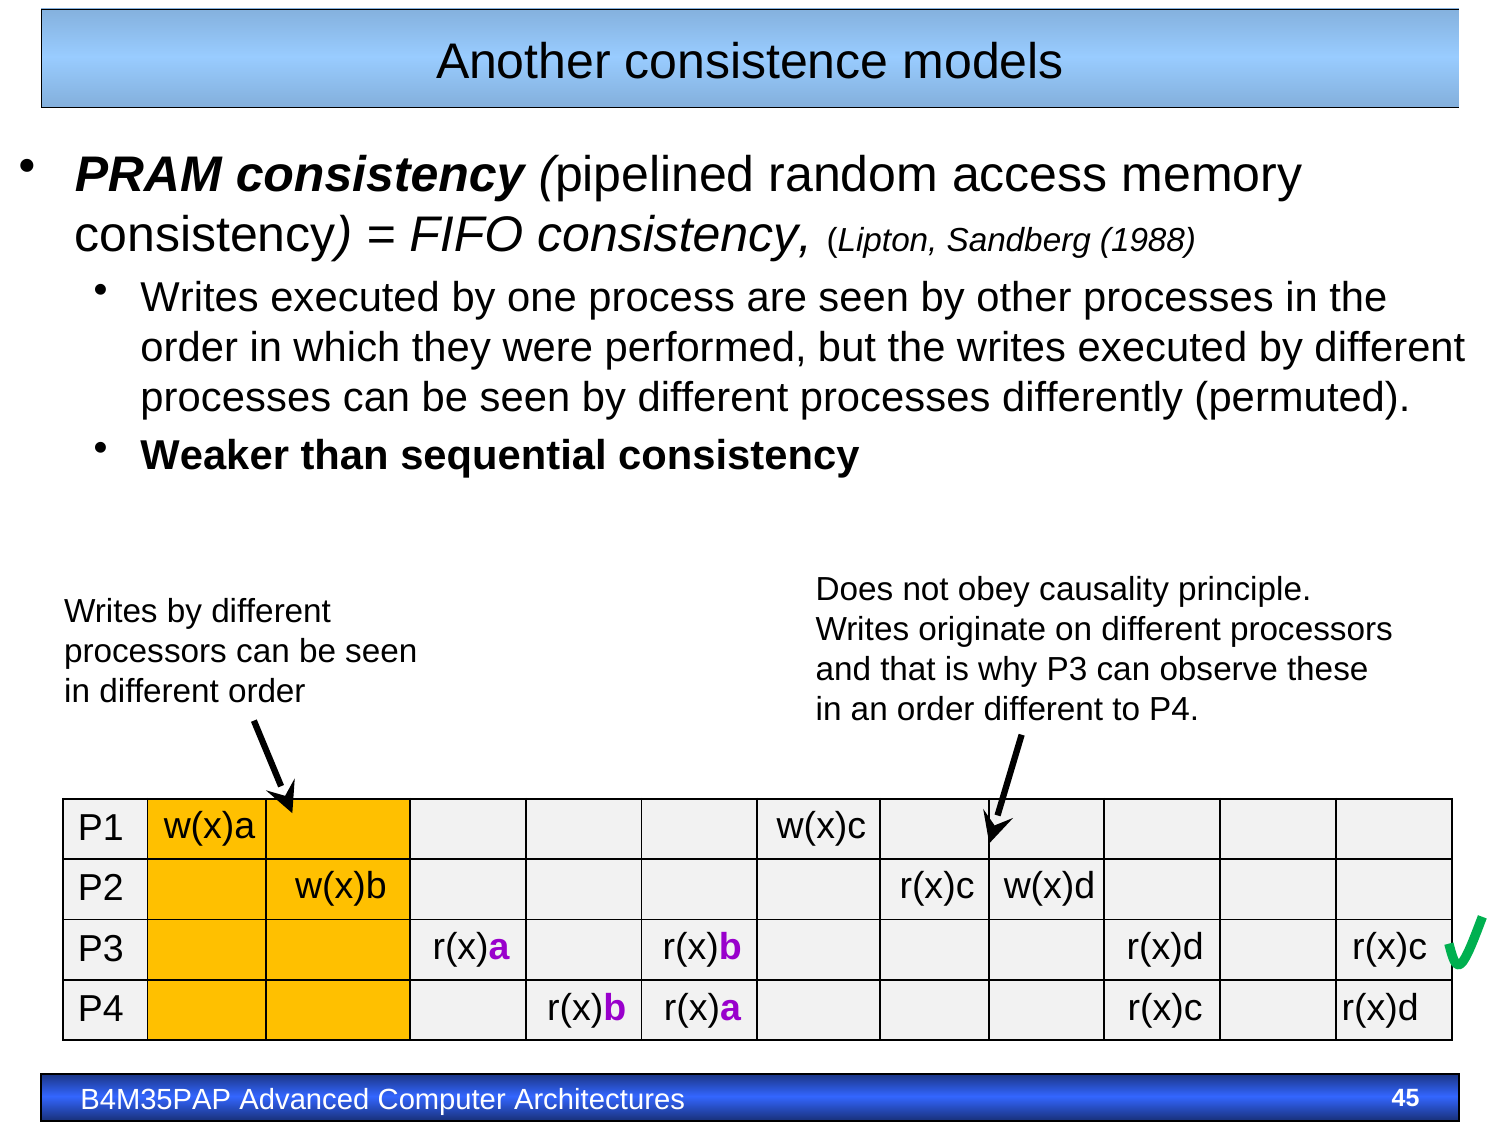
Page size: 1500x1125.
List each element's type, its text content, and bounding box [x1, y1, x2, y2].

table_cell [642, 860, 756, 919]
table_cell [990, 920, 1103, 979]
table_header P1 [64, 800, 147, 858]
table_cell [1221, 981, 1335, 1039]
table_header [881, 800, 988, 858]
table_cell r(x)d [1337, 981, 1451, 1039]
text_box [253, 720, 293, 814]
table_cell r(x)a [411, 920, 525, 979]
table_cell [758, 981, 879, 1039]
table_header [527, 800, 641, 858]
table_cell [1221, 860, 1335, 919]
table_cell [527, 920, 641, 979]
table_cell r(x)d [1105, 920, 1219, 979]
table_cell r(x)c [1105, 981, 1219, 1039]
list PRAM consistency (pipelined random access memory consistency) = FIFO consistency, (Lipton, Sandberg (1988) Writes executed by one process are seen by other processes in the order in which they were performed, but the writes executed by different processes can be seen by different processes differently (permuted). Weaker than sequential consistency [3, 133, 1500, 928]
table_cell [148, 920, 265, 979]
table_cell P4 [64, 981, 147, 1039]
table_cell w(x)b [267, 860, 409, 919]
table_cell [411, 860, 525, 919]
table_header [267, 800, 409, 858]
title Another consistence models [41, 8, 1459, 108]
table_header w(x)c [758, 800, 879, 858]
text_box [989, 735, 1022, 844]
table_header w(x)a [148, 800, 265, 858]
table_cell [527, 860, 641, 919]
table_cell r(x)c [881, 860, 988, 919]
table_cell [881, 920, 988, 979]
table_cell r(x)a [642, 981, 756, 1039]
table_cell P3 [64, 920, 147, 979]
table_cell [267, 920, 409, 979]
table_cell r(x)b [642, 920, 756, 979]
table_header [1337, 800, 1451, 858]
table_cell [411, 981, 525, 1039]
table_header [1105, 800, 1219, 858]
table_header [642, 800, 756, 858]
table_cell [1105, 860, 1219, 919]
table_cell [1221, 920, 1335, 979]
text_box Does not obey causality principle. Writes originate on different processors and that is why P3 can observe these in an order different to P4. [800, 559, 1418, 735]
table_cell [990, 981, 1103, 1039]
table_cell [1337, 860, 1451, 919]
table_header [990, 800, 1103, 858]
table_cell [758, 860, 879, 919]
table_header [1221, 800, 1335, 858]
table_header [990, 800, 1001, 837]
table_cell P2 [64, 860, 147, 919]
table_cell [881, 981, 988, 1039]
table_cell [758, 920, 879, 979]
table_cell [148, 981, 265, 1039]
table_header [411, 800, 525, 858]
table_cell [148, 860, 265, 919]
table_cell w(x)d [990, 860, 1103, 919]
table_cell r(x)c [1337, 920, 1451, 979]
table_cell r(x)b [527, 981, 641, 1039]
text_box Writes by different processors can be seen in different order [49, 581, 459, 717]
table_cell [267, 981, 409, 1039]
